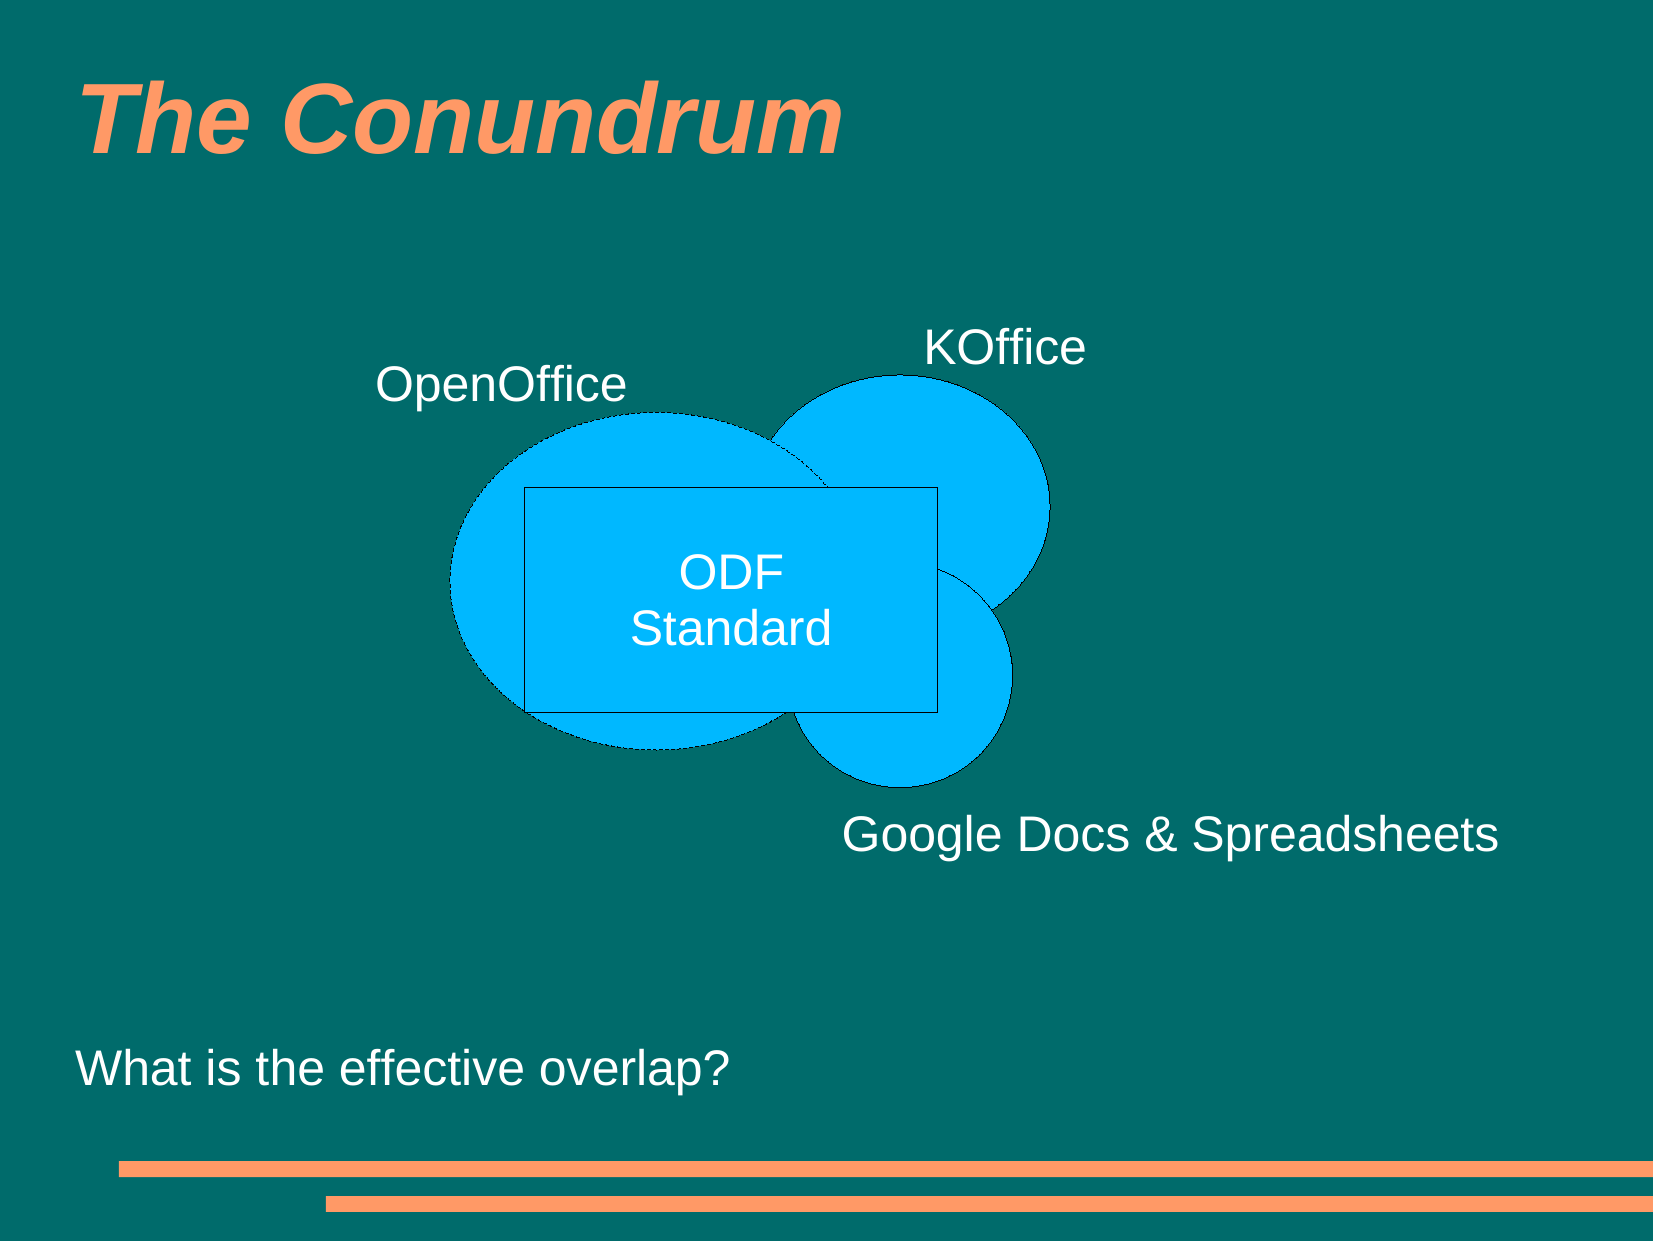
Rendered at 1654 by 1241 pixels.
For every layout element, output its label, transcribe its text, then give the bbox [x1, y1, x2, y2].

text_box Google Docs & Spreadsheets [841, 806, 1501, 863]
text_box ODF Standard [524, 487, 938, 713]
text_box OpenOffice [375, 356, 629, 413]
text_box [527, 713, 786, 751]
text_box What is the effective overlap? [75, 1040, 732, 1097]
text_box [449, 374, 1051, 788]
text_box KOffice [923, 319, 1088, 376]
title The Conundrum [75, 15, 1576, 223]
